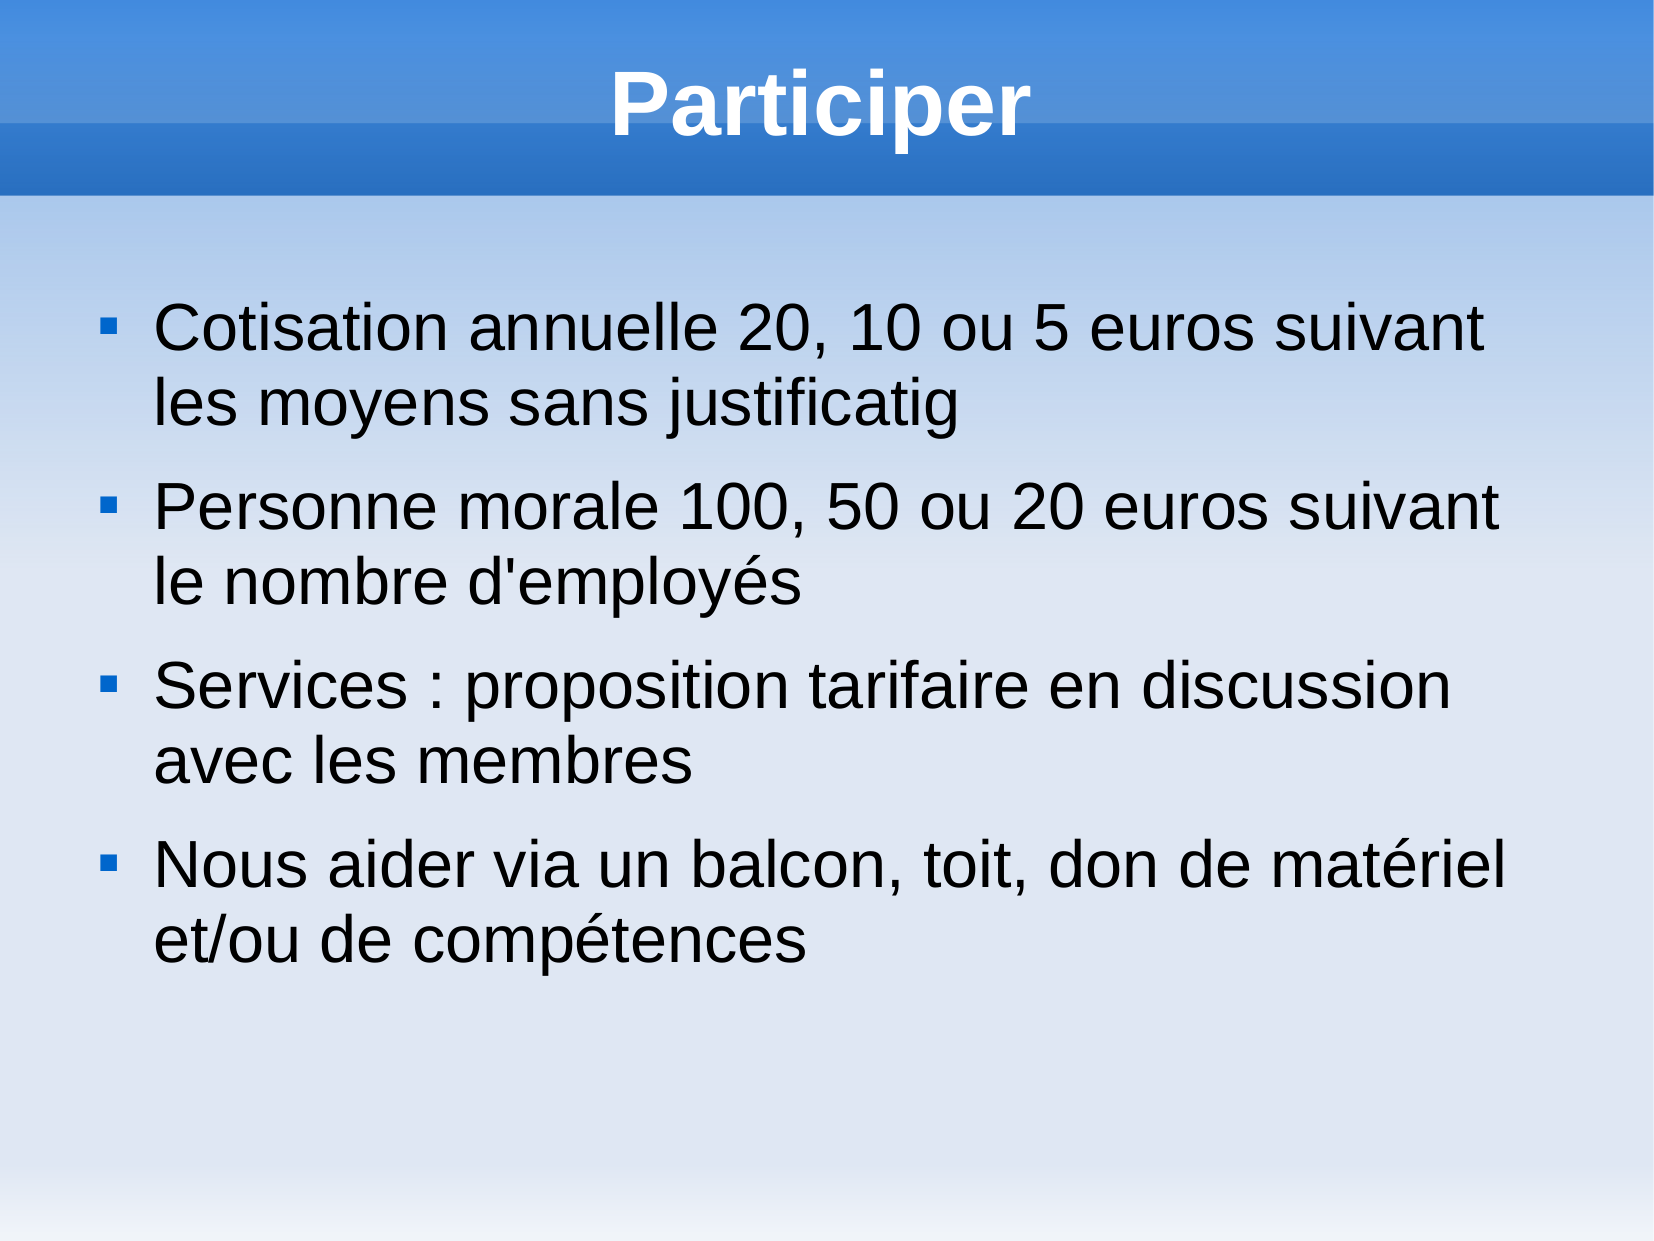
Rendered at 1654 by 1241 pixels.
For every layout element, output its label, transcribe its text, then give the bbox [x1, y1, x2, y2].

picture [0, 0, 1654, 1241]
list Cotisation annuelle 20, 10 ou 5 euros suivant les moyens sans justificatig Personne morale 100, 50 ou 20 euros suivant le nombre d'employés Services : proposition tarifaire en discussion avec les membres Nous aider via un balcon, toit, don de matériel et/ou de compétences [82, 290, 1571, 1094]
title Participer [76, 7, 1565, 200]
